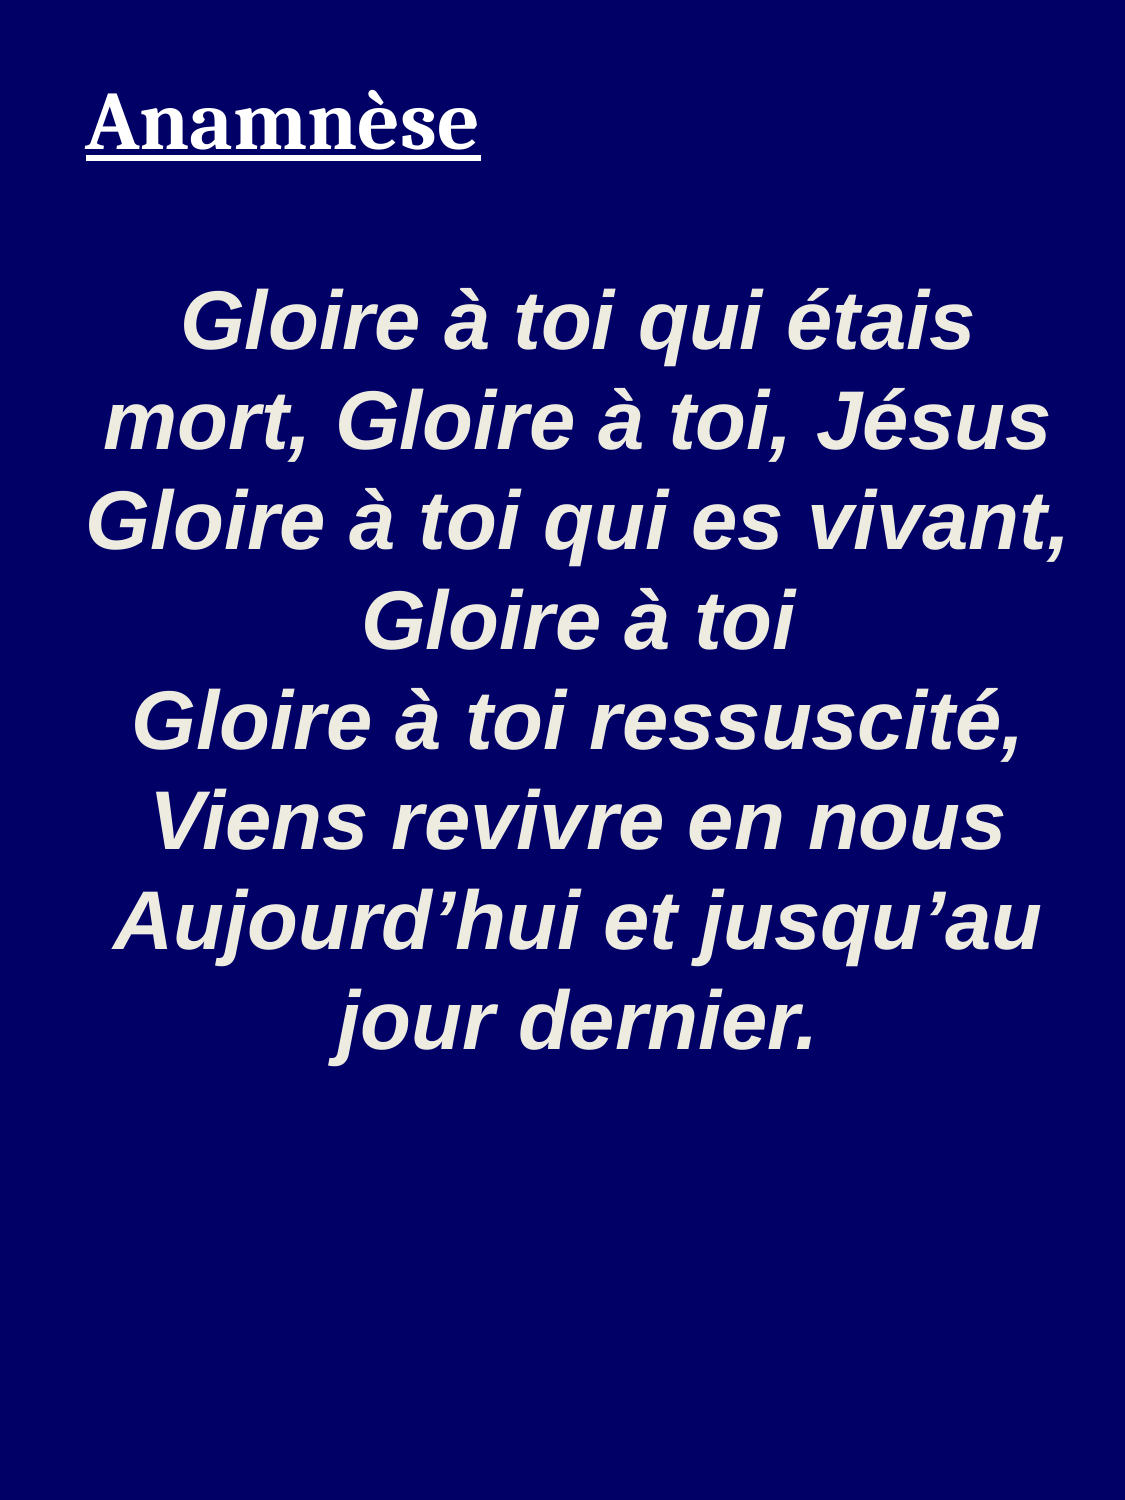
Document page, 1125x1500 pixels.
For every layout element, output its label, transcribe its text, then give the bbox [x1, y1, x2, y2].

text_box Anamnèse Gloire à toi qui étais mort, Gloire à toi, Jésus Gloire à toi qui es vivant, Gloire à toi Gloire à toi ressuscité, Viens revivre en nous Aujourd’hui et jusqu’au jour dernier. [70, 58, 1087, 1436]
